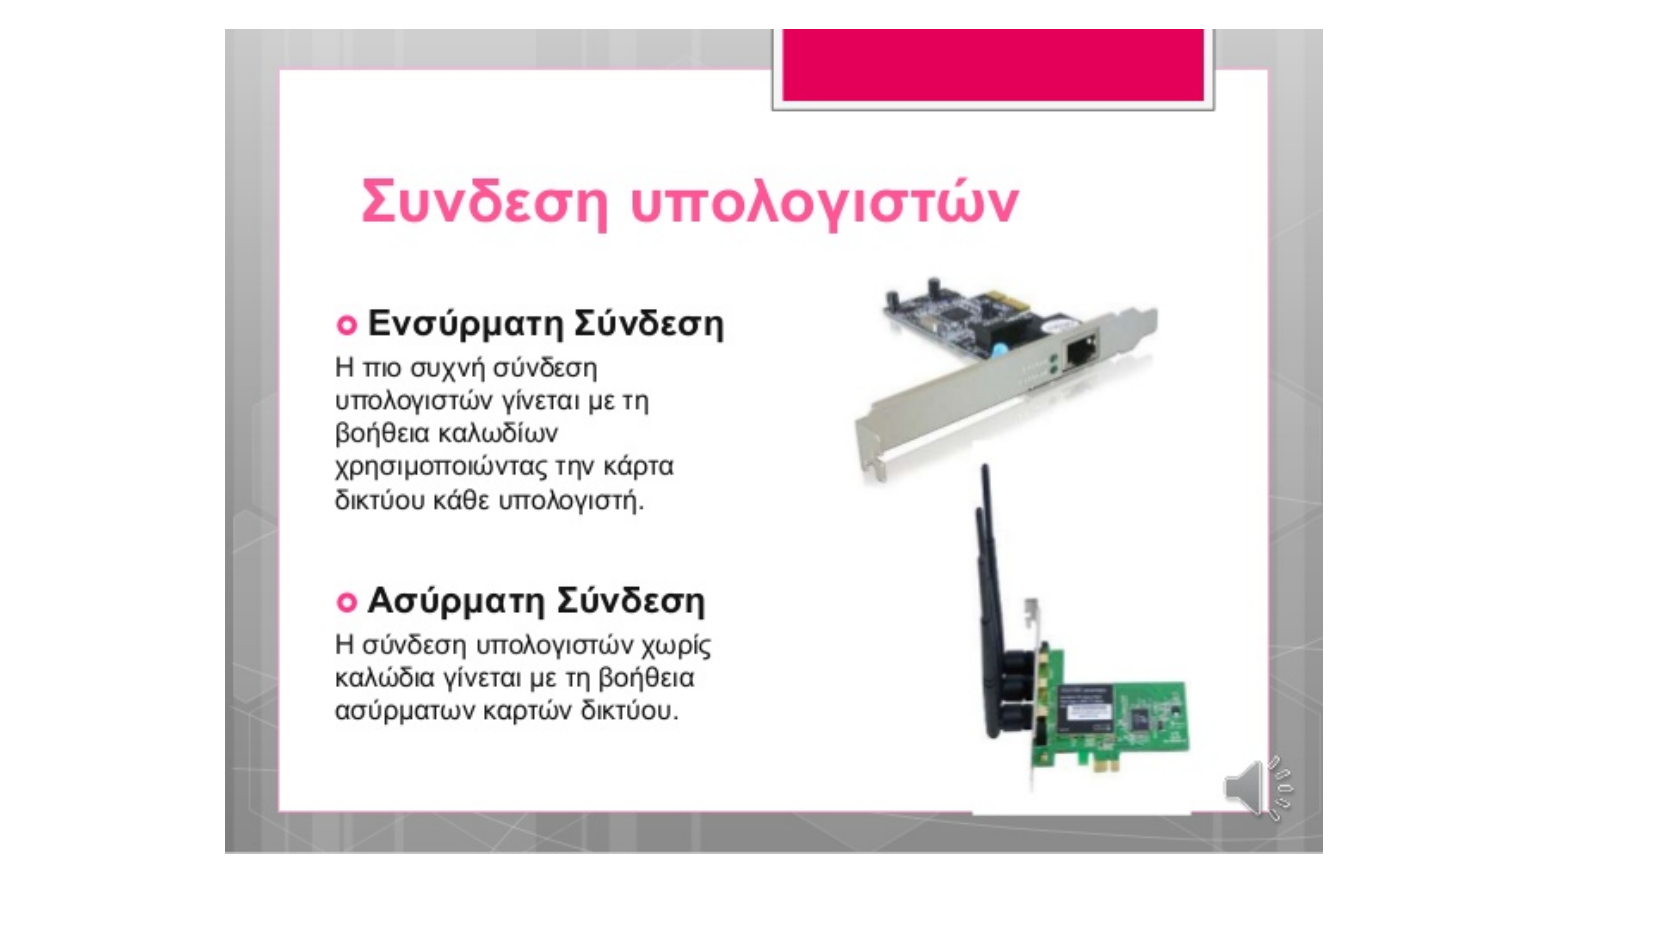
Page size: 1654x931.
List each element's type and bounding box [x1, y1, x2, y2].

picture [225, 29, 1323, 854]
